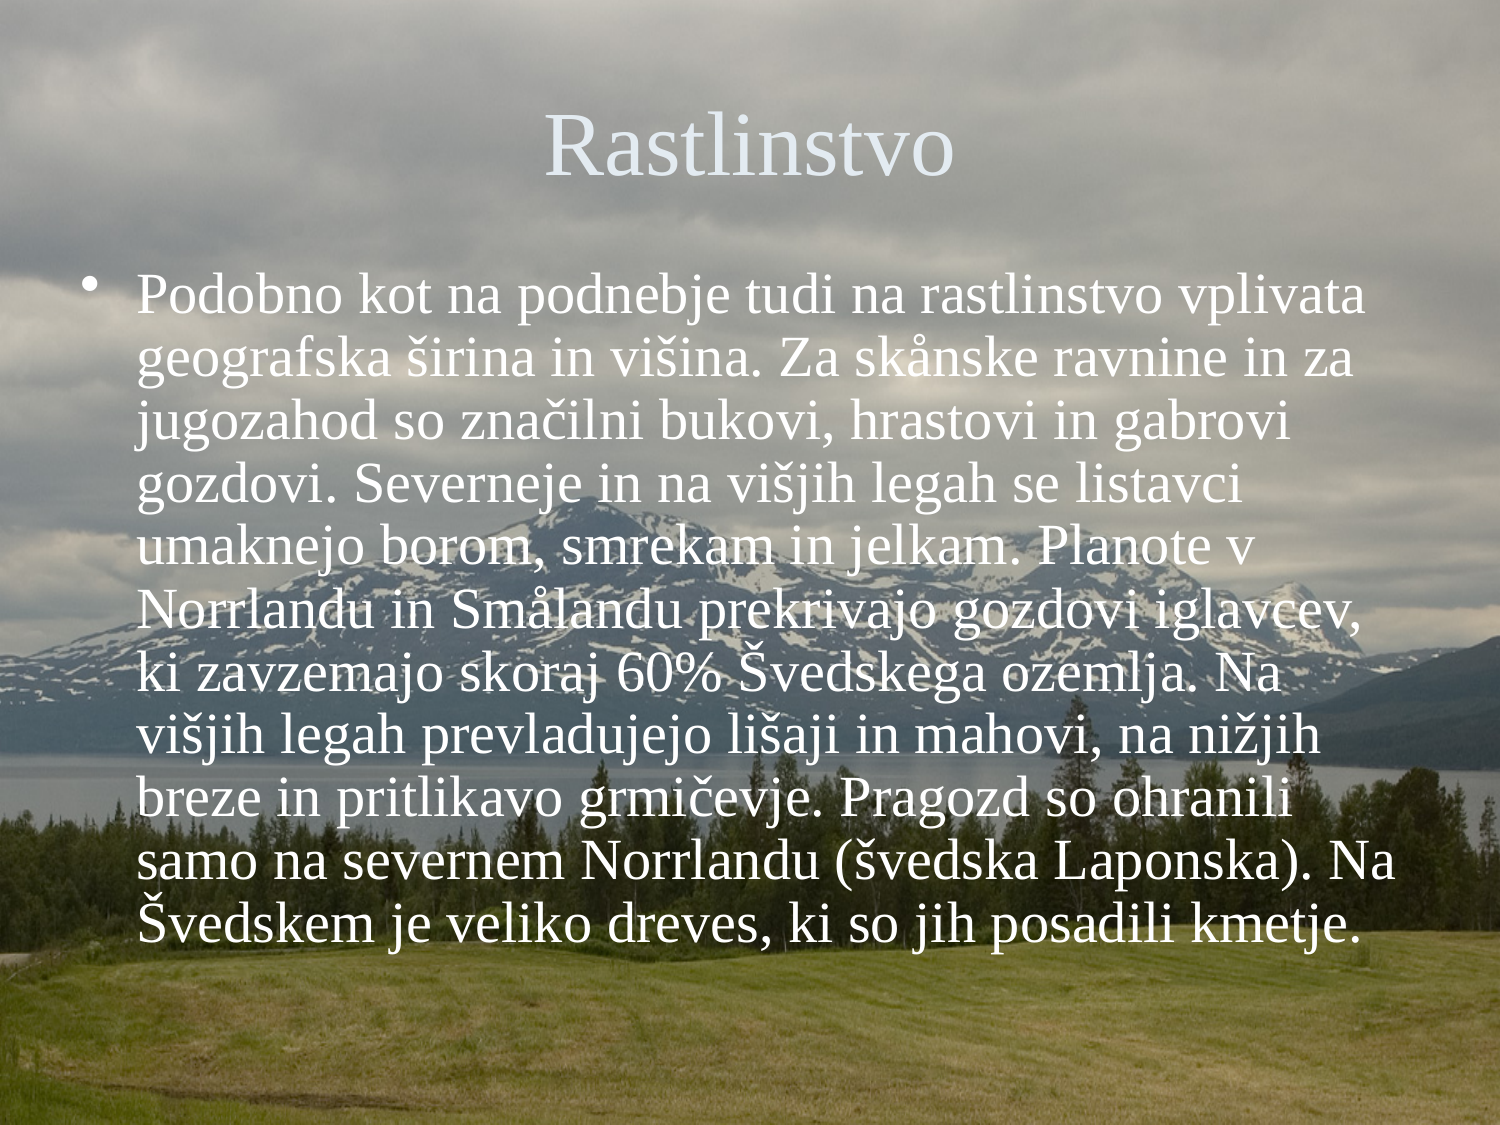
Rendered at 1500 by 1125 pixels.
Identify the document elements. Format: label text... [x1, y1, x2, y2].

list Podobno kot na podnebje tudi na rastlinstvo vplivata geografska širina in višina. Za skånske ravnine in za jugozahod so značilni bukovi, hrastovi in gabrovi gozdovi. Severneje in na višjih legah se listavci umaknejo borom, smrekam in jelkam. Planote v Norrlandu in Smålandu prekrivajo gozdovi iglavcev, ki zavzemajo skoraj 60% Švedskega ozemlja. Na višjih legah prevladujejo lišaji in mahovi, na nižjih breze in pritlikavo grmičevje. Pragozd so ohranili samo na severnem Norrlandu (švedska Laponska). Na Švedskem je veliko dreves, ki so jih posadili kmetje. [64, 255, 1415, 998]
picture [0, 0, 1500, 1125]
title Rastlinstvo [75, 45, 1425, 233]
